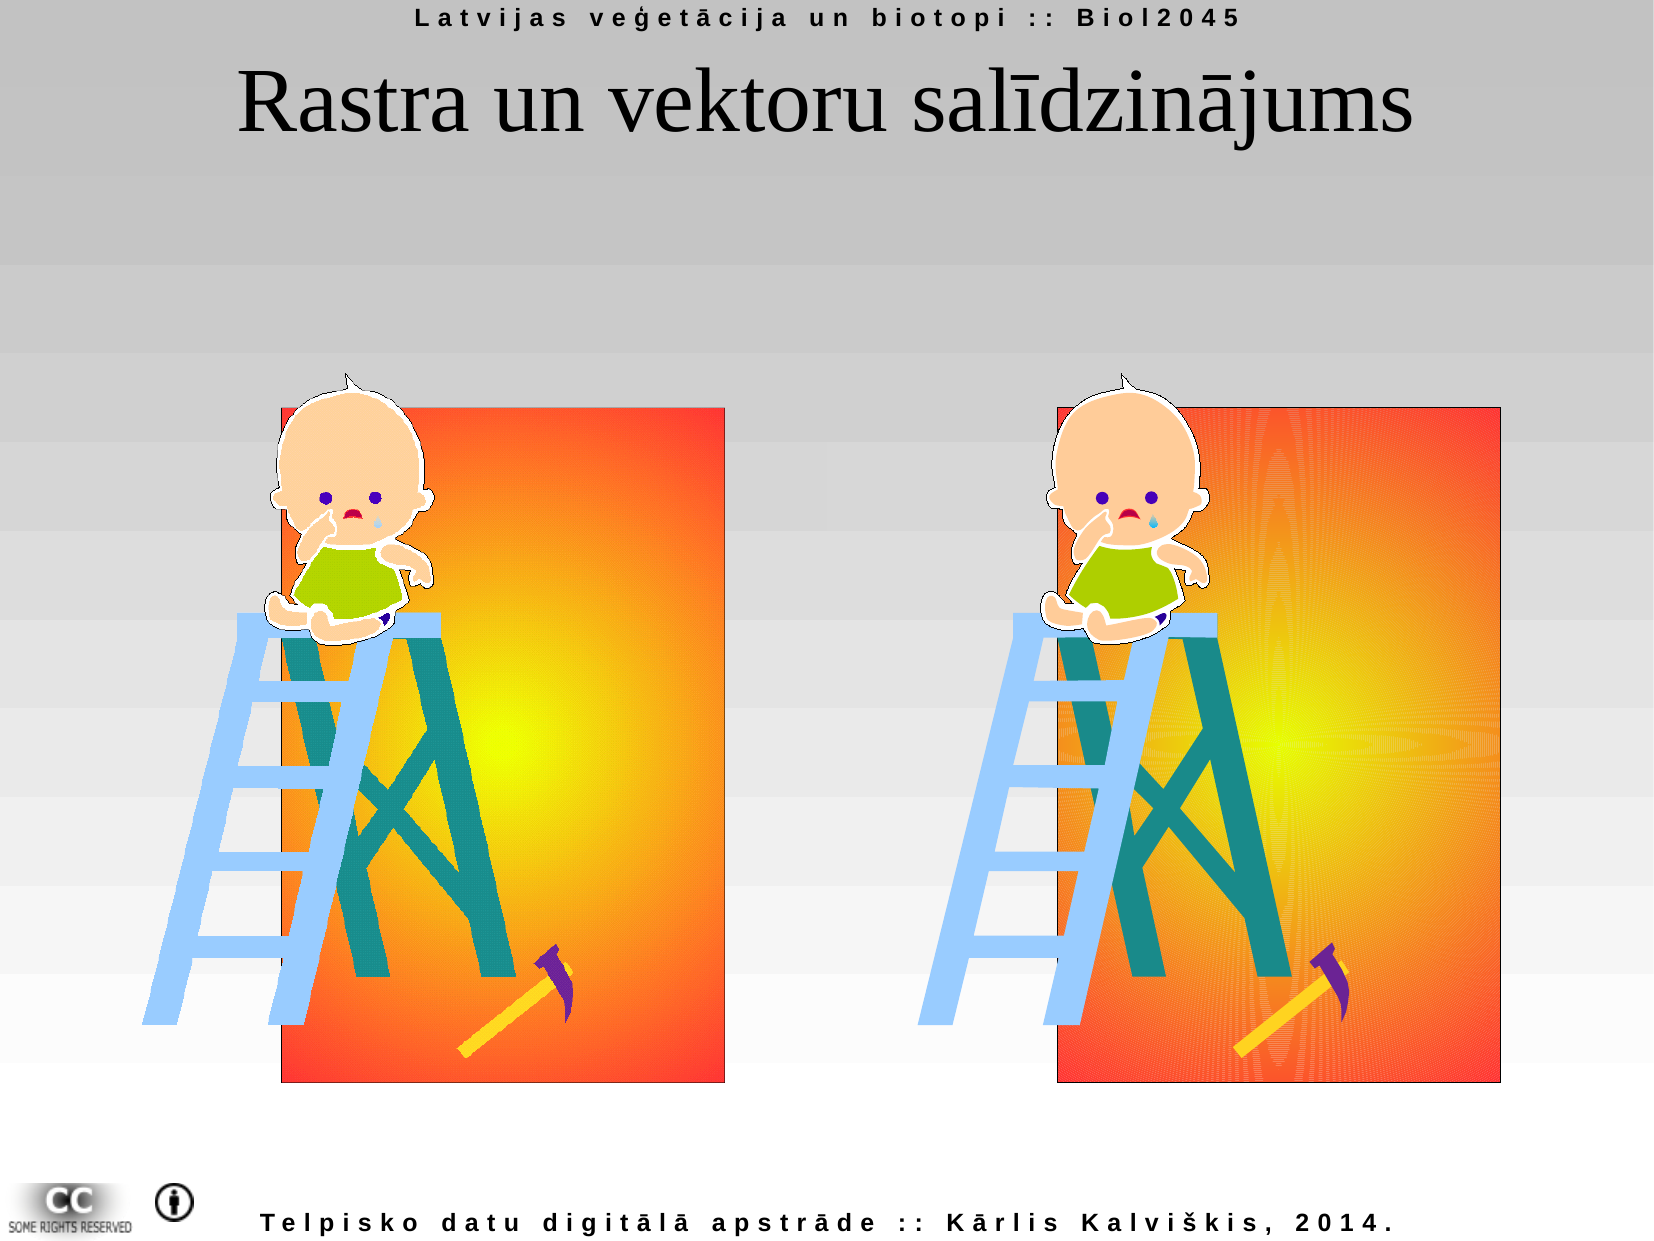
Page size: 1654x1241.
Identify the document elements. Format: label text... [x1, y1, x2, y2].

text_box [917, 373, 1501, 1083]
picture [0, 0, 1654, 1241]
title Rastra un vektoru salīdzinājums [34, 61, 1626, 296]
